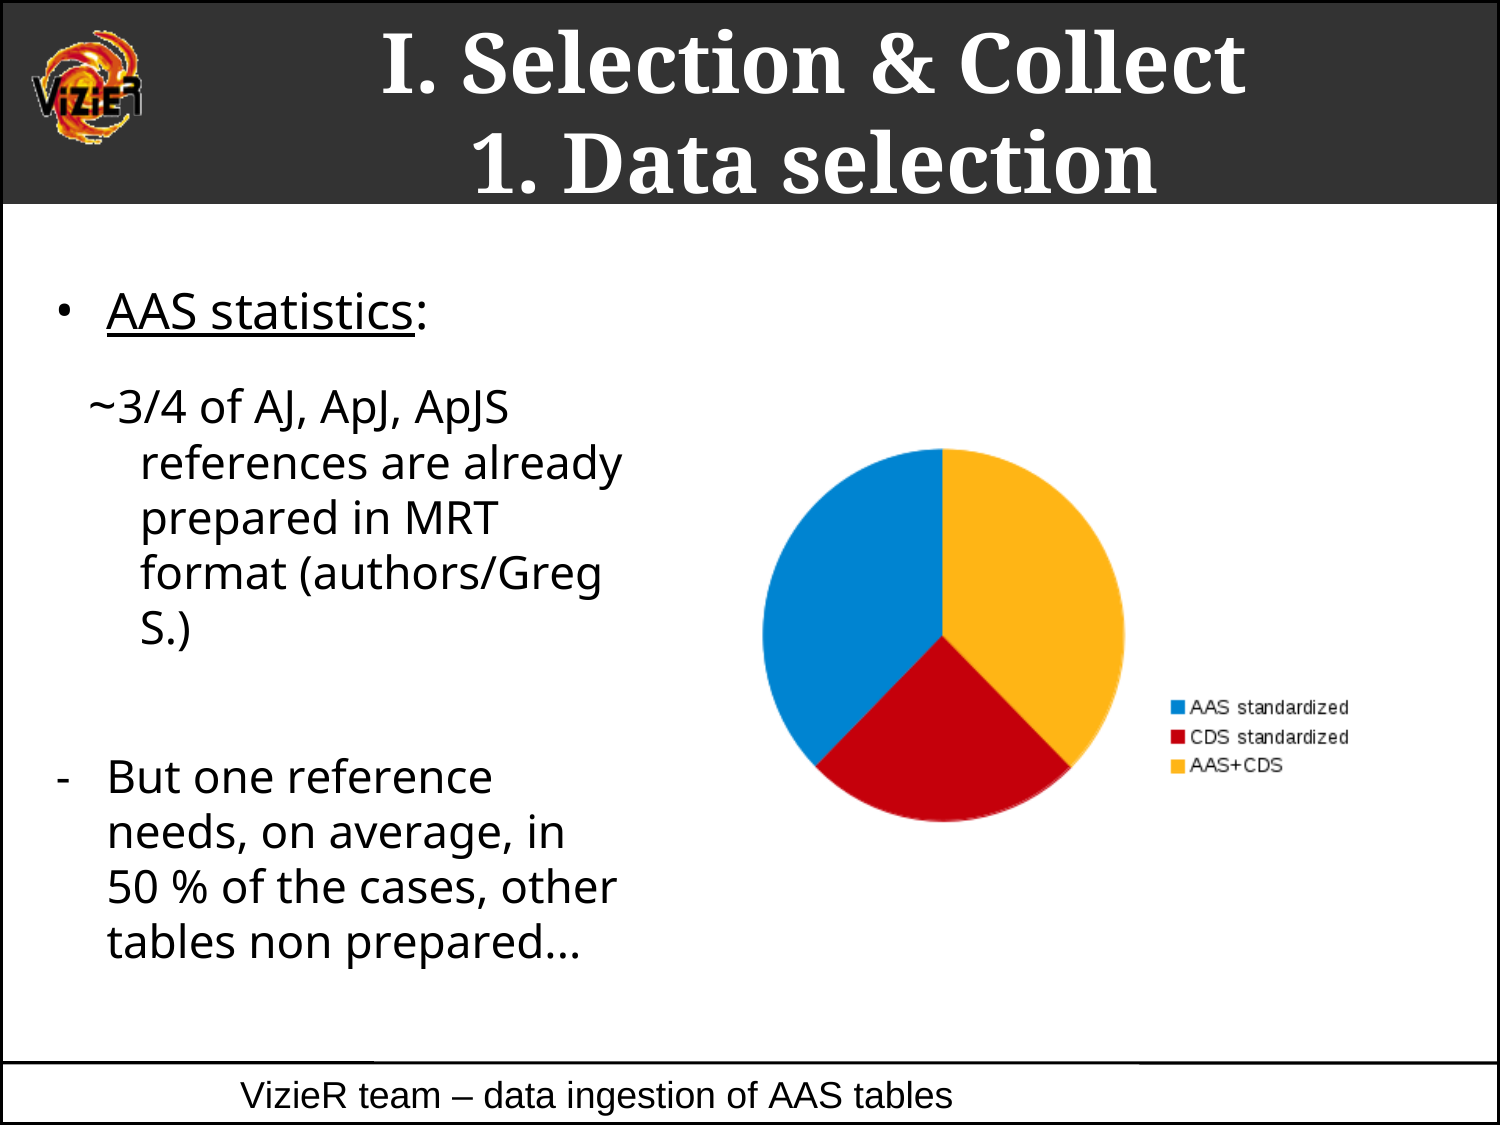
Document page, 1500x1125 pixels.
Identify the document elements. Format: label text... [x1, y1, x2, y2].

list AAS statistics: ~3/4 of AJ, ApJ, ApJS references are already prepared in MRT format (authors/Greg S.) - But one reference needs, on average, in 50 % of the cases, other tables non prepared... [41, 271, 650, 1031]
picture [29, 29, 148, 148]
picture [722, 447, 1359, 827]
title I. Selection & Collect 1. Data selection [206, 2, 1423, 218]
